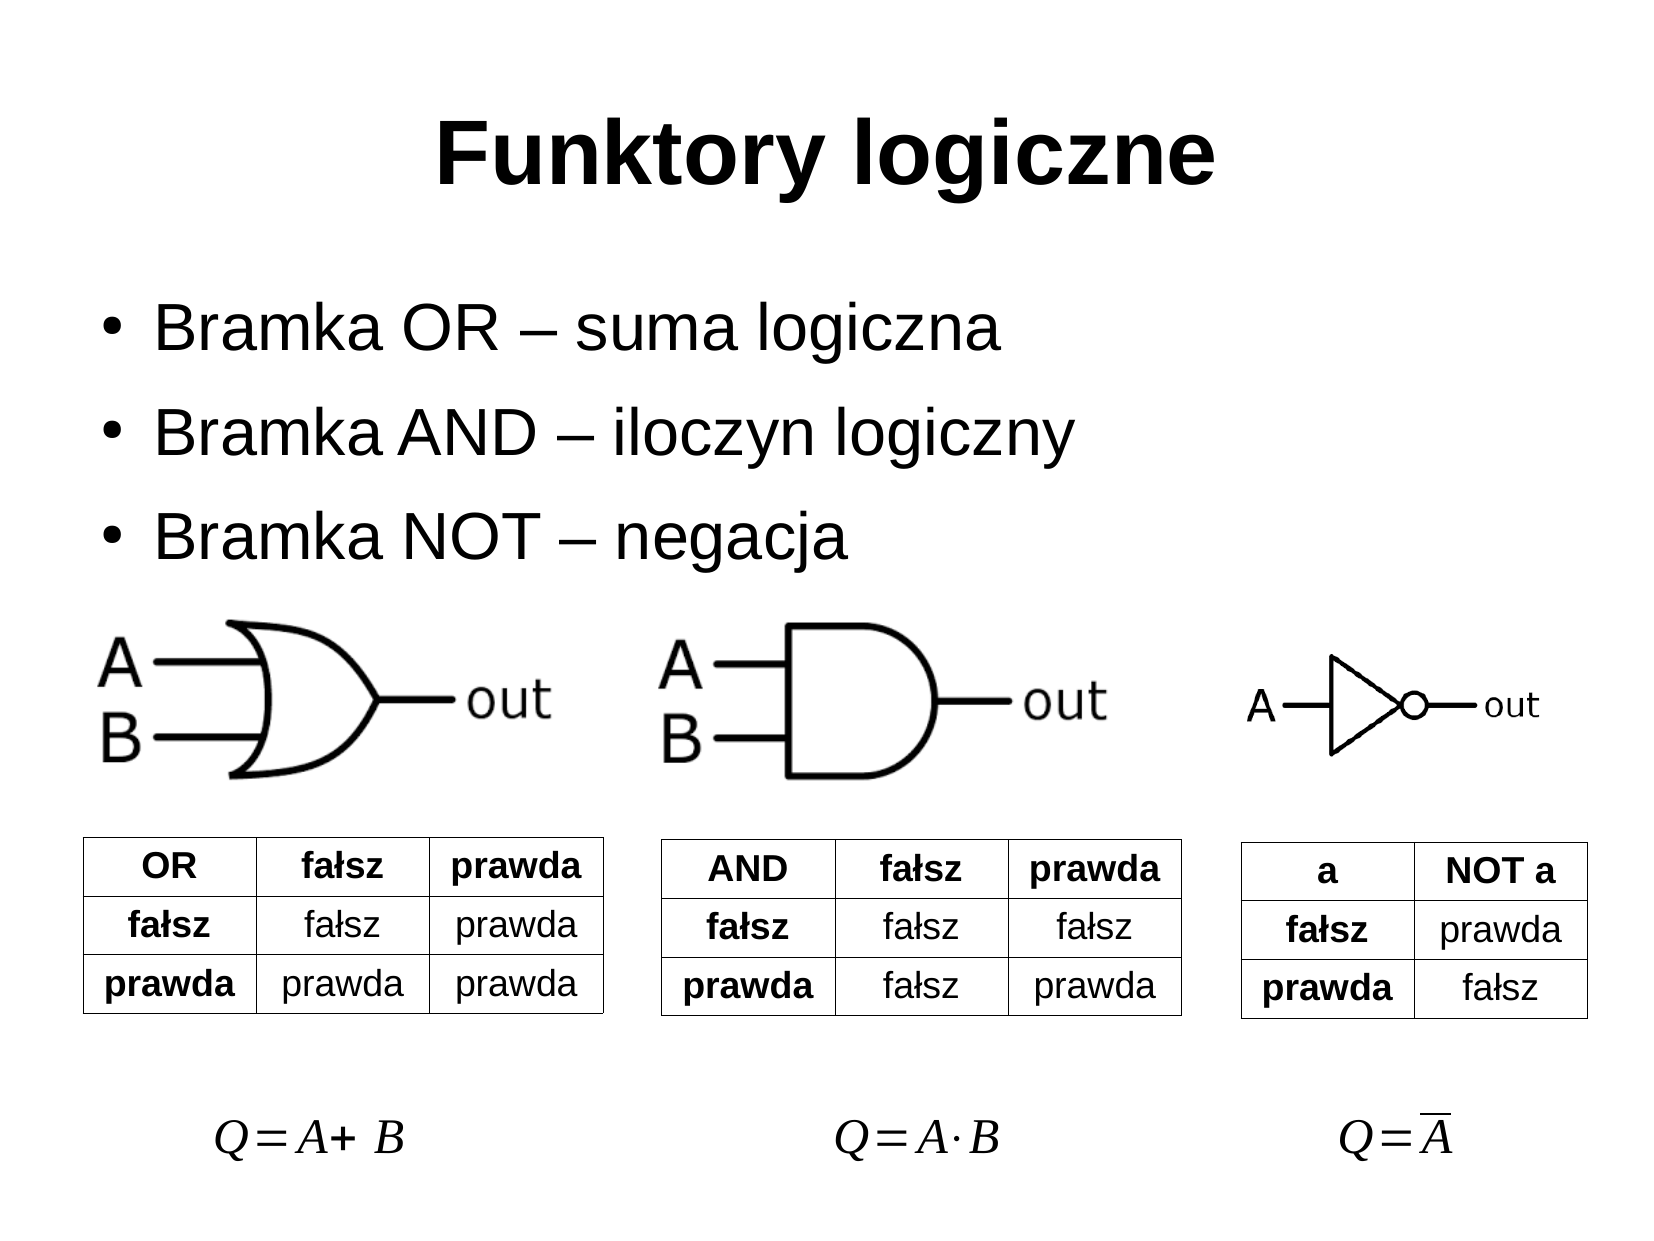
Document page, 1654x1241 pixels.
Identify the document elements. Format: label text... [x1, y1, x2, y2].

table_header prawda [1009, 840, 1181, 898]
picture [88, 613, 597, 798]
table_header fałsz [257, 838, 429, 896]
table_cell prawda [257, 955, 429, 1013]
chart [1331, 1108, 1459, 1165]
chart [826, 1108, 1006, 1165]
table_cell prawda [662, 958, 835, 1015]
table_cell fałsz [1415, 960, 1587, 1018]
table_cell fałsz [1242, 901, 1414, 959]
table_cell prawda [84, 955, 256, 1013]
picture [649, 616, 1152, 798]
table_cell prawda [430, 955, 603, 1013]
table_cell prawda [1009, 958, 1181, 1015]
table_header fałsz [836, 840, 1008, 898]
table_header a [1242, 843, 1414, 900]
table_cell fałsz [257, 897, 429, 954]
table_header prawda [430, 838, 603, 896]
table_cell prawda [430, 897, 603, 954]
table_cell prawda [1415, 901, 1587, 959]
table_cell fałsz [1009, 899, 1181, 957]
table_header OR [84, 838, 256, 896]
table_cell fałsz [836, 899, 1008, 957]
picture [1240, 649, 1568, 768]
table_cell fałsz [836, 958, 1008, 1015]
list Bramka OR – suma logiczna Bramka AND – iloczyn logiczny Bramka NOT – negacja [82, 290, 1571, 1109]
table_cell fałsz [84, 897, 256, 954]
table_cell prawda [1242, 960, 1414, 1018]
title Funktory logiczne [82, 49, 1571, 257]
table_header AND [662, 840, 835, 898]
table_cell fałsz [662, 899, 835, 957]
table_header NOT a [1415, 843, 1587, 900]
chart [206, 1108, 411, 1165]
